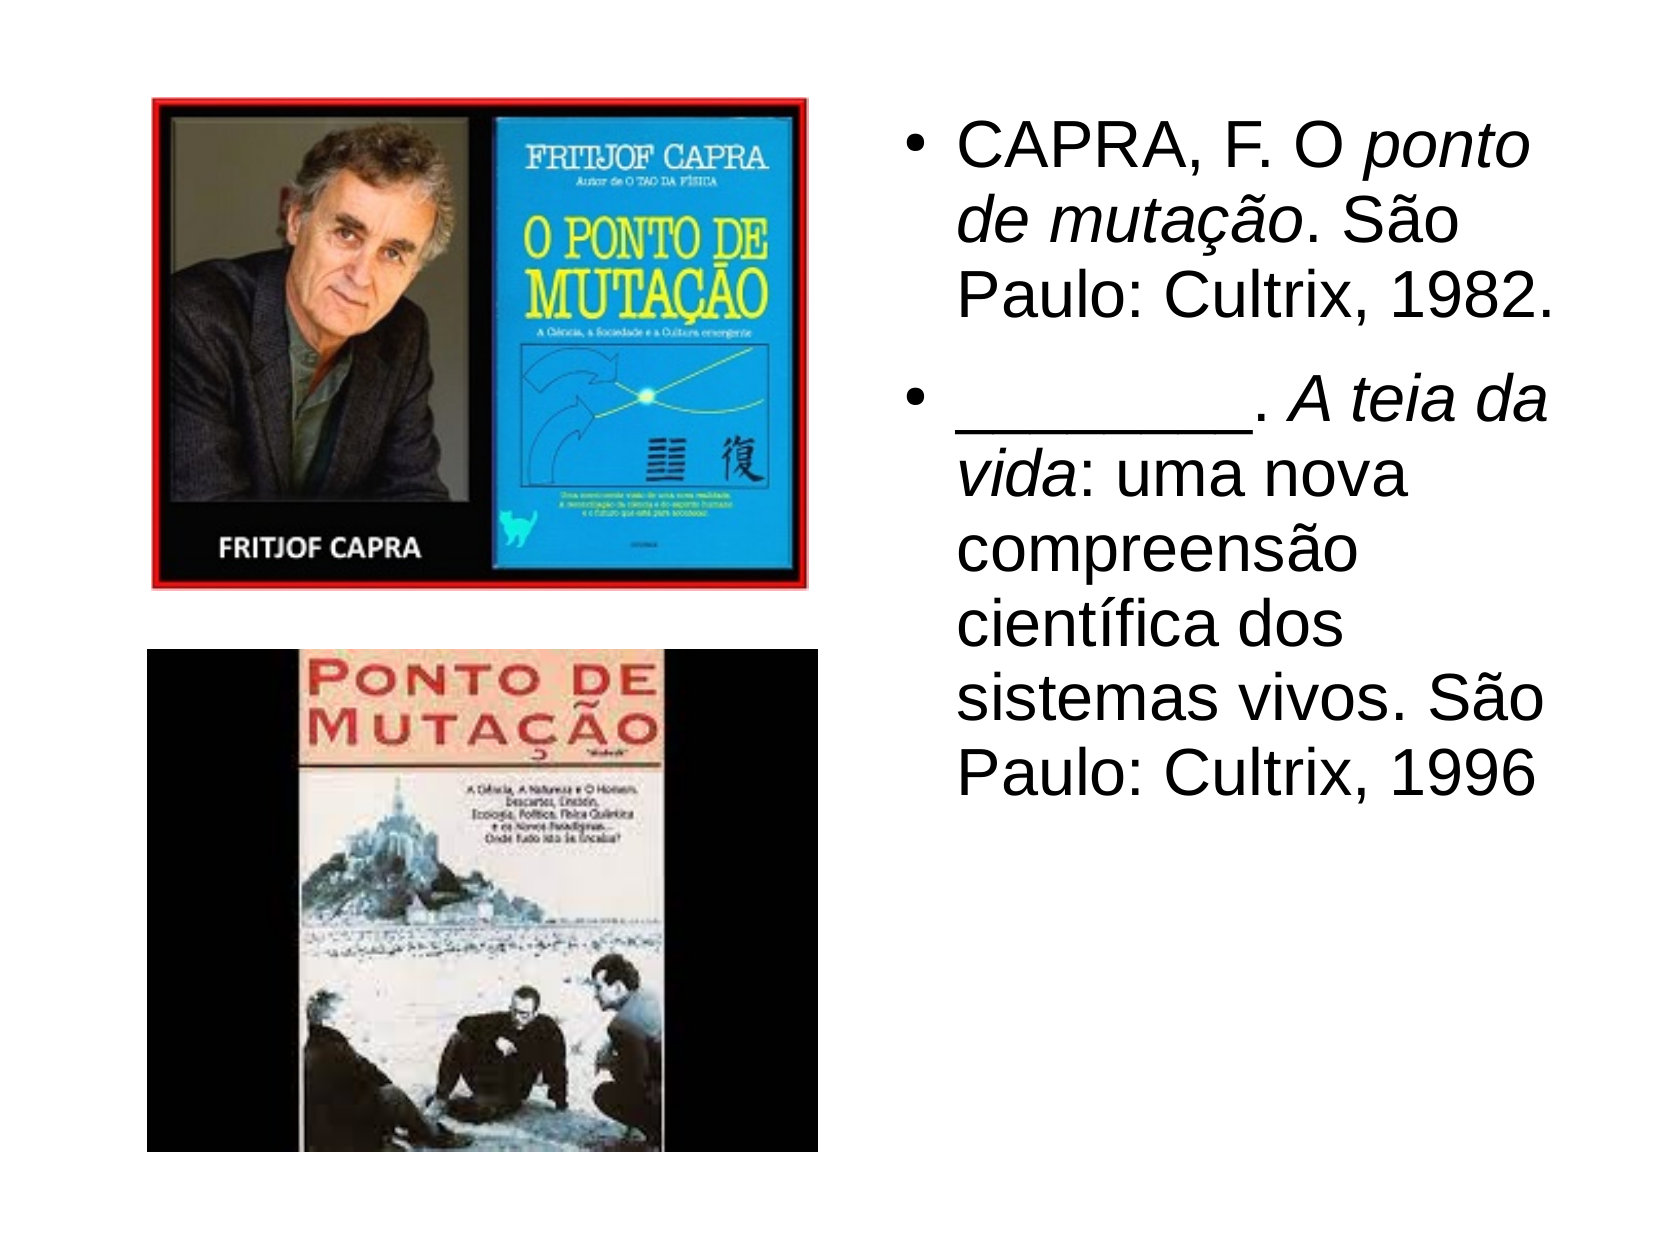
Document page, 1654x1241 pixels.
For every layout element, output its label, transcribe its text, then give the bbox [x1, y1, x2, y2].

list CAPRA, F. O ponto de mutação. São Paulo: Cultrix, 1982. ________. A teia da vida: uma nova compreensão científica dos sistemas vivos. São Paulo: Cultrix, 1996 [885, 107, 1613, 827]
picture [151, 97, 809, 591]
picture [147, 649, 818, 1152]
